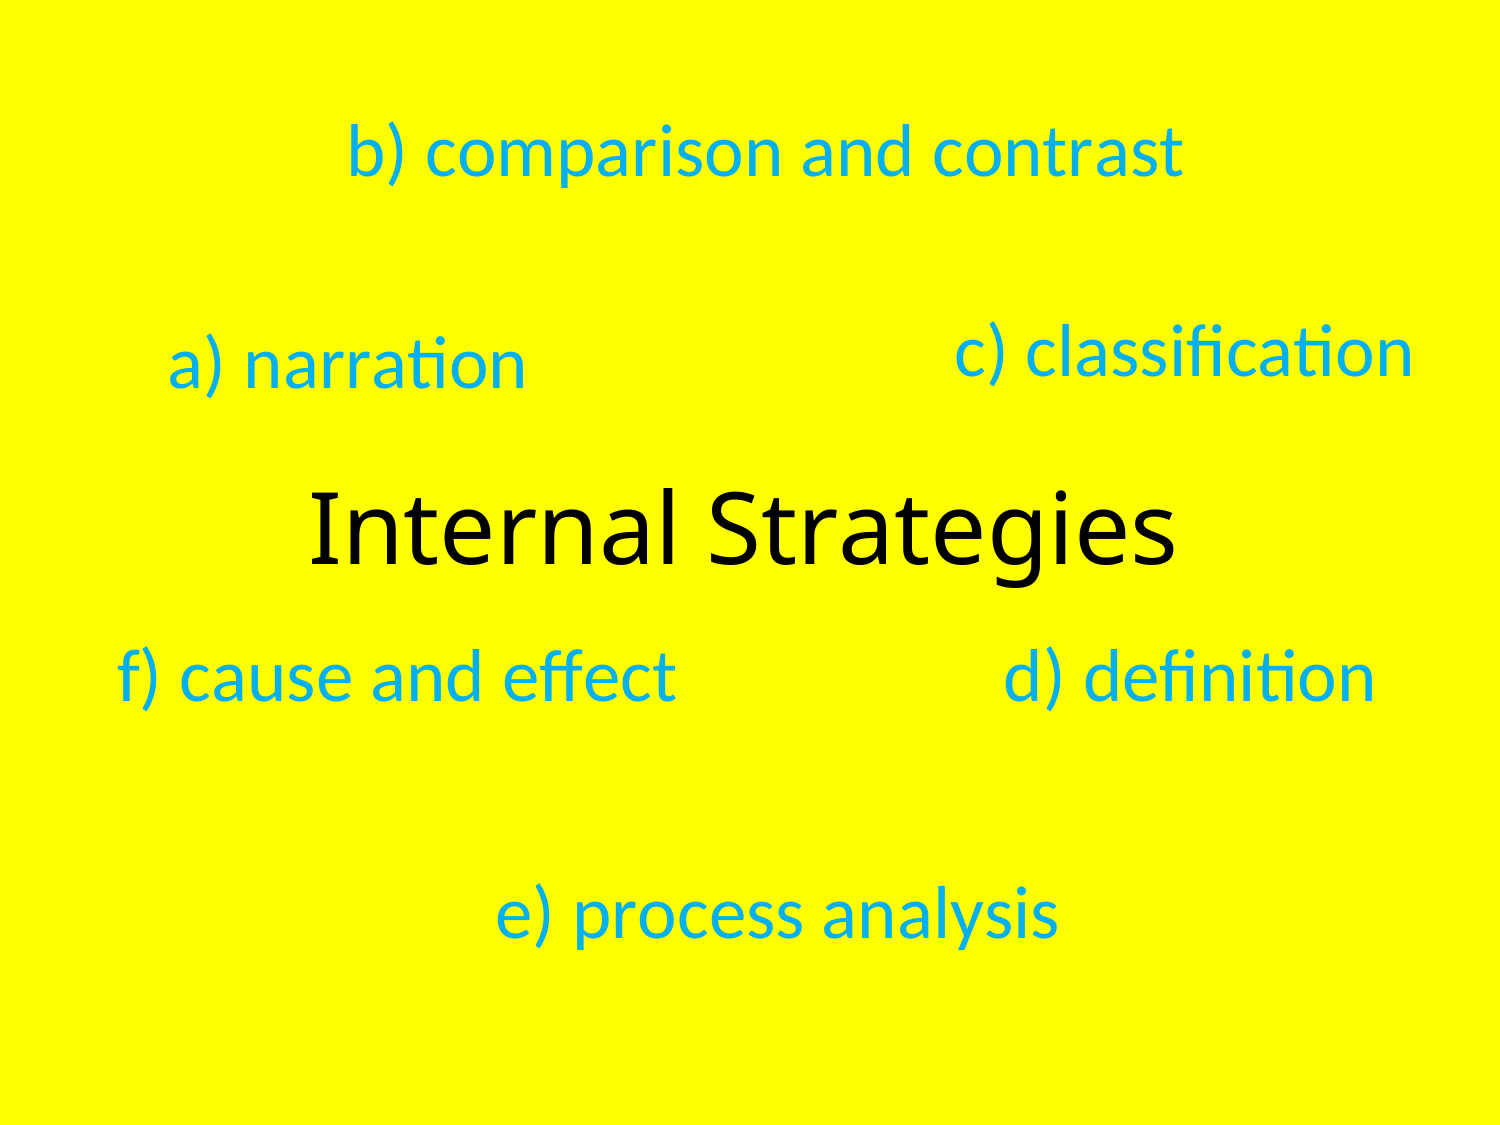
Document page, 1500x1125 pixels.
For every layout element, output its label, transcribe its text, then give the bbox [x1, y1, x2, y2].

text_box a) narration [153, 324, 544, 416]
text_box f) cause and effect [102, 637, 693, 729]
text_box b) comparison and contrast [331, 112, 1201, 204]
text_box e) process analysis [480, 875, 1076, 966]
text_box Internal Strategies [137, 450, 1351, 602]
text_box d) definition [989, 637, 1393, 729]
text_box c) classification [939, 312, 1430, 404]
